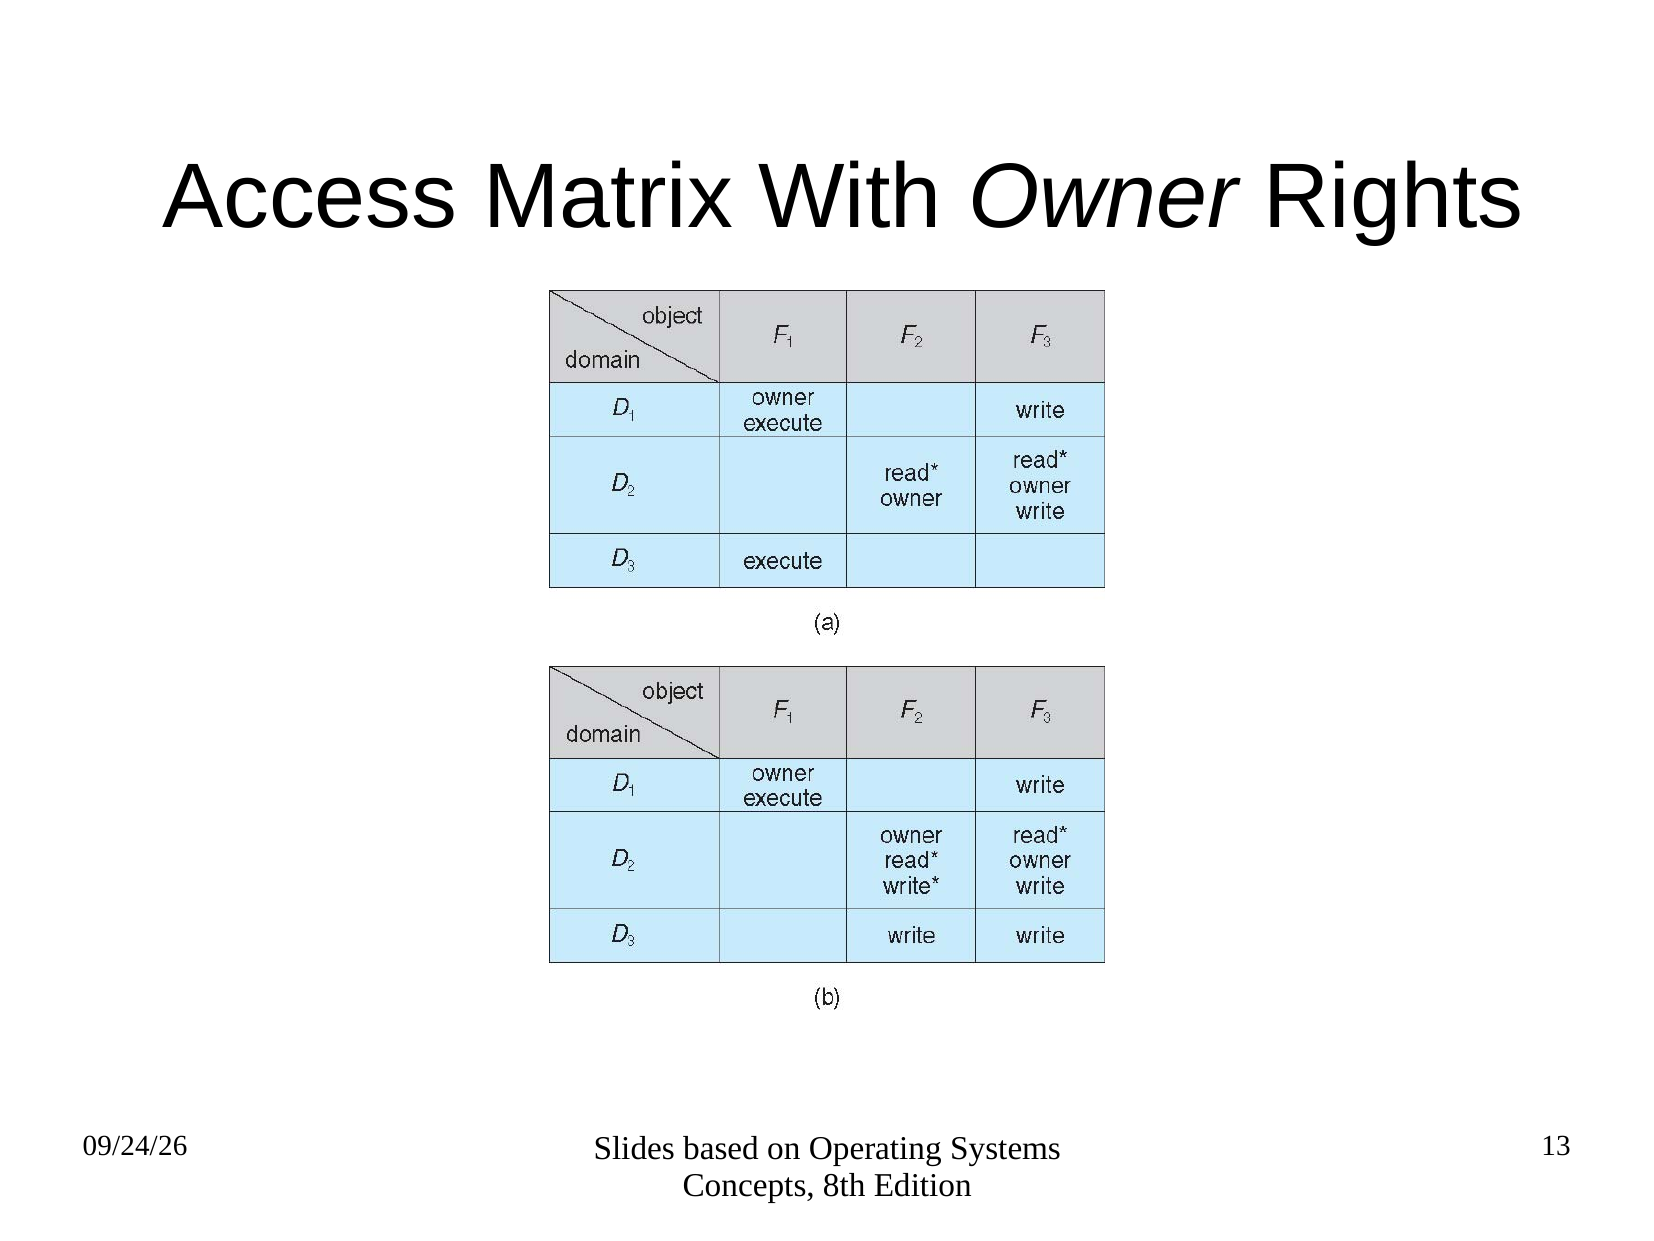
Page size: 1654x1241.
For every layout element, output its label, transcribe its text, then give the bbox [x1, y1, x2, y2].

picture [549, 290, 1105, 1010]
title Access Matrix With Owner Rights [82, 49, 1571, 257]
